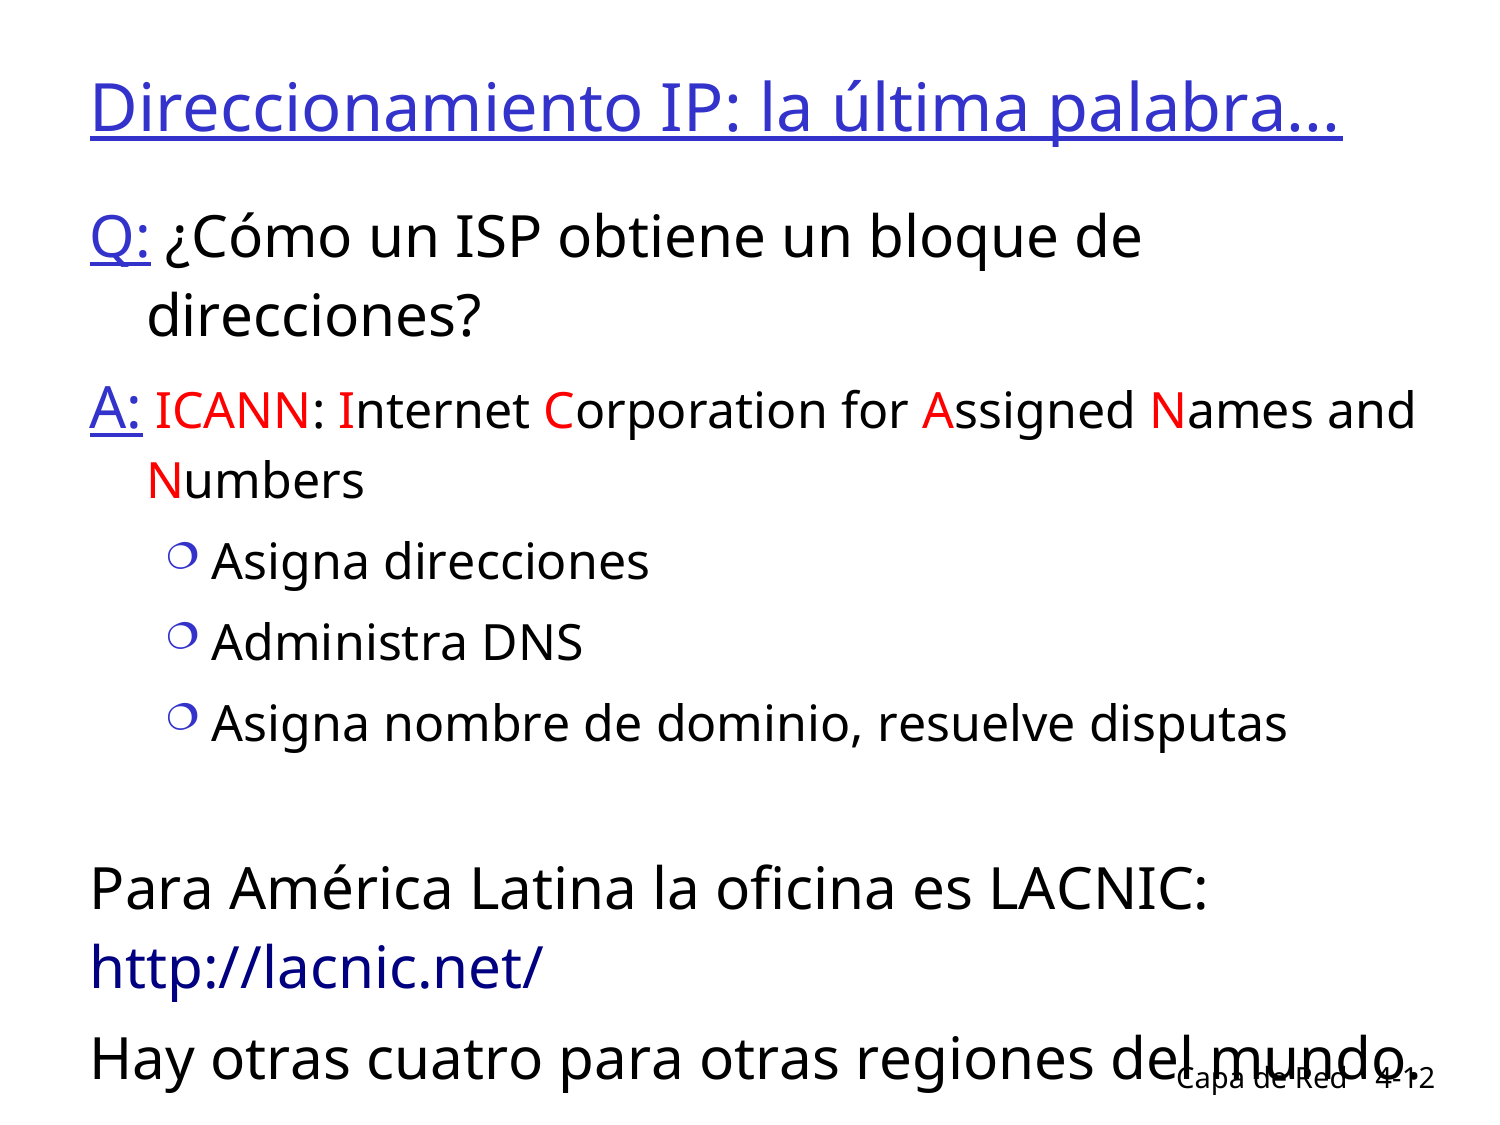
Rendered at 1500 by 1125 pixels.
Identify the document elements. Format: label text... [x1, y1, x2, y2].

title Direccionamiento IP: la última palabra... [75, 23, 1463, 187]
list Q: ¿Cómo un ISP obtiene un bloque de direcciones? A: ICANN: Internet Corporation for Assigned Names and Numbers Asigna direcciones Administra DNS Asigna nombre de dominio, resuelve disputas Para América Latina la oficina es LACNIC: http://lacnic.net/ Hay otras cuatro para otras regiones del mundo. [75, 187, 1463, 1029]
